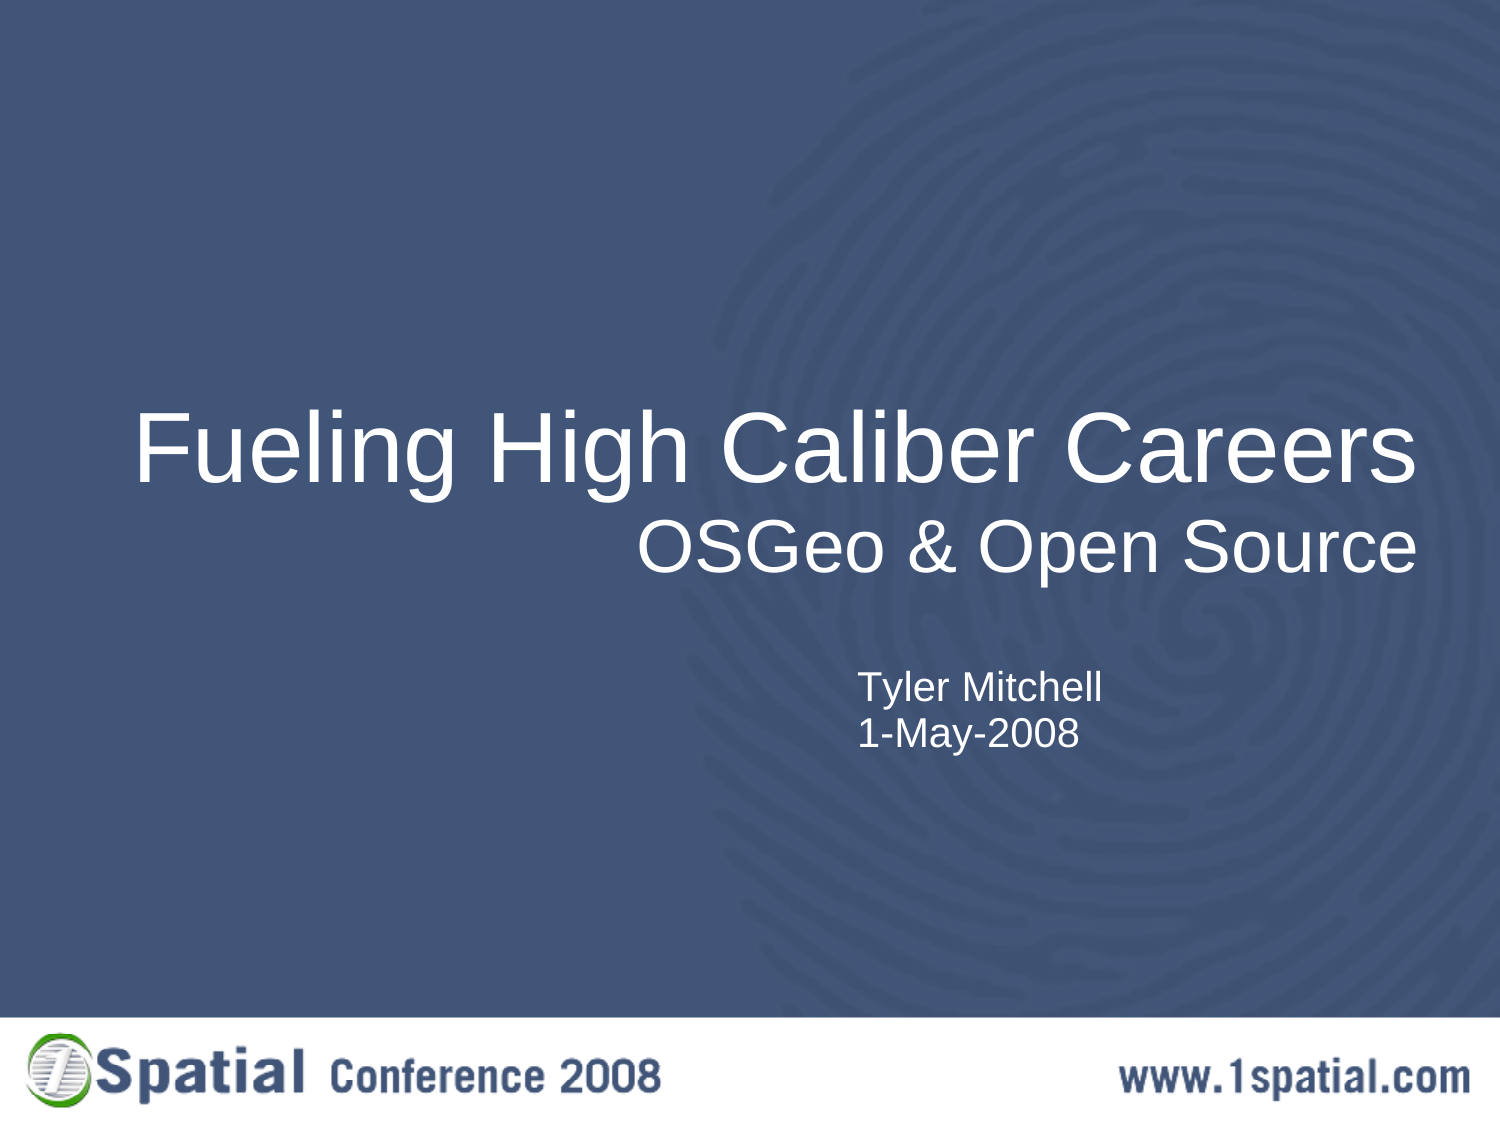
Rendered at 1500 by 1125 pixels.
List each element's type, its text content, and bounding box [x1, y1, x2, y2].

text_box Fueling High Caliber Careers OSGeo & Open Source [117, 384, 1435, 596]
text_box Tyler Mitchell 1-May-2008 [842, 655, 1119, 765]
